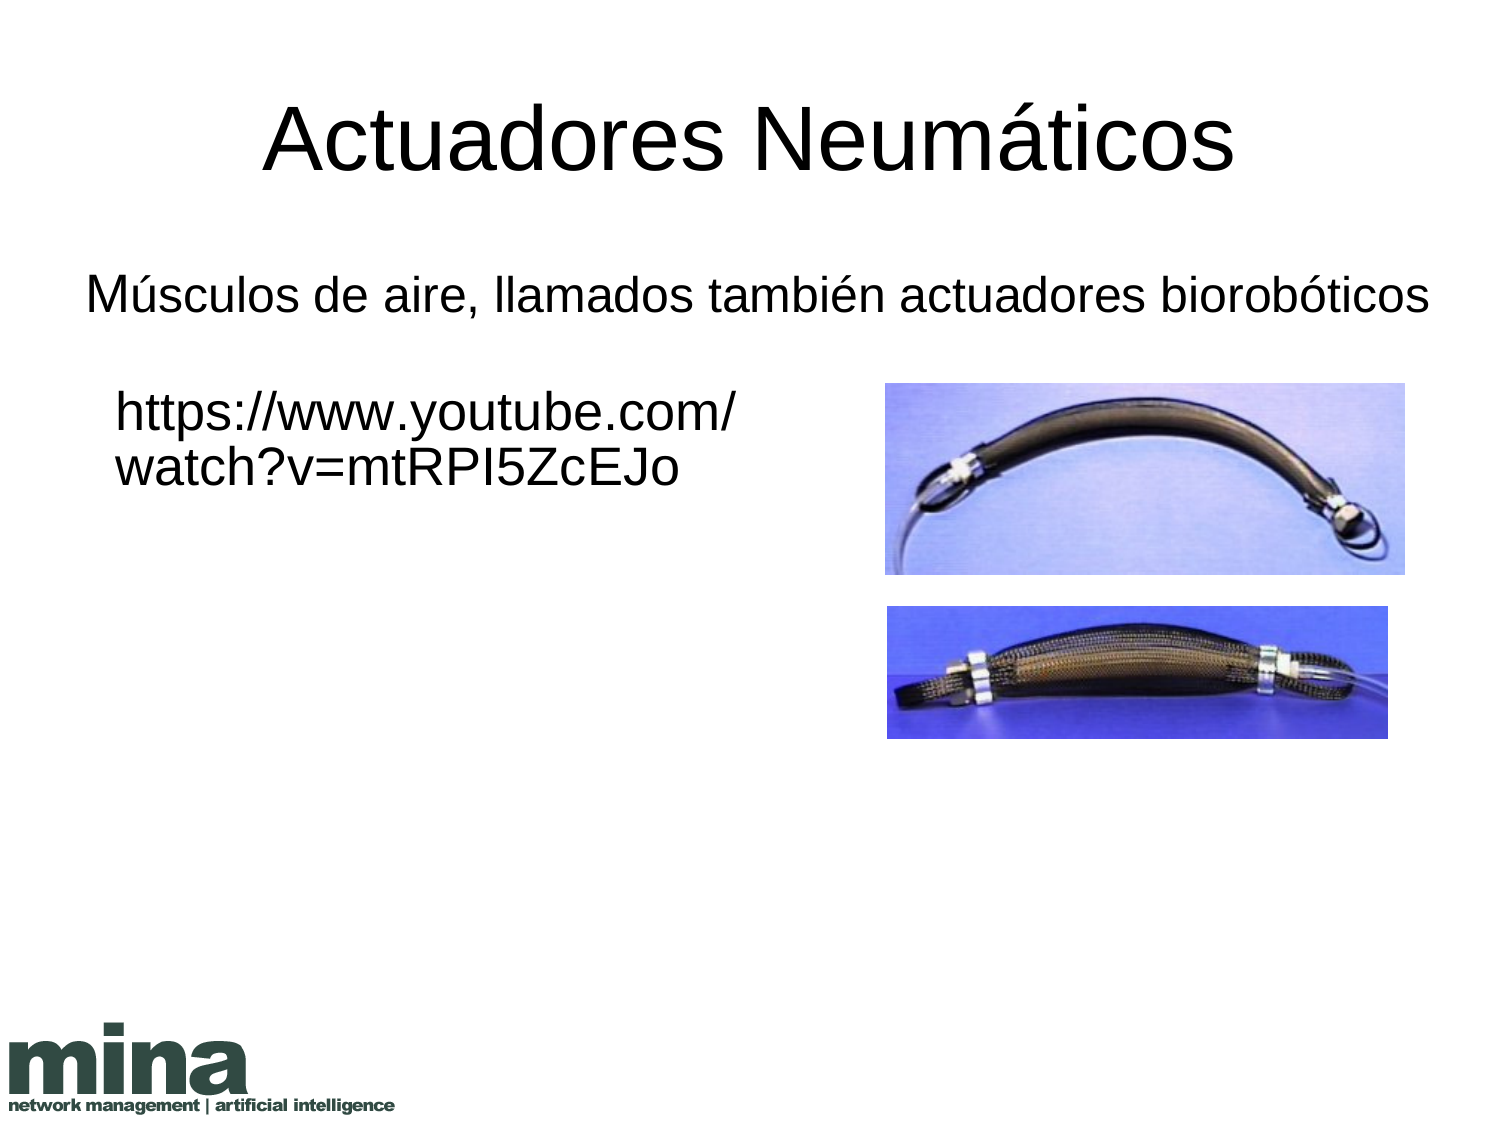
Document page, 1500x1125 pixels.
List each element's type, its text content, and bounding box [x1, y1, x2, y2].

list [67, 261, 1418, 1004]
list Músculos de aire, llamados también actuadores biorobóticos [70, 261, 1477, 355]
picture [885, 383, 1405, 575]
title Actuadores Neumáticos [75, 45, 1426, 233]
list https://www.youtube.com/watch?v=mtRPI5ZcEJo [100, 379, 857, 1123]
picture [0, 1016, 100, 1119]
picture [887, 606, 1388, 739]
